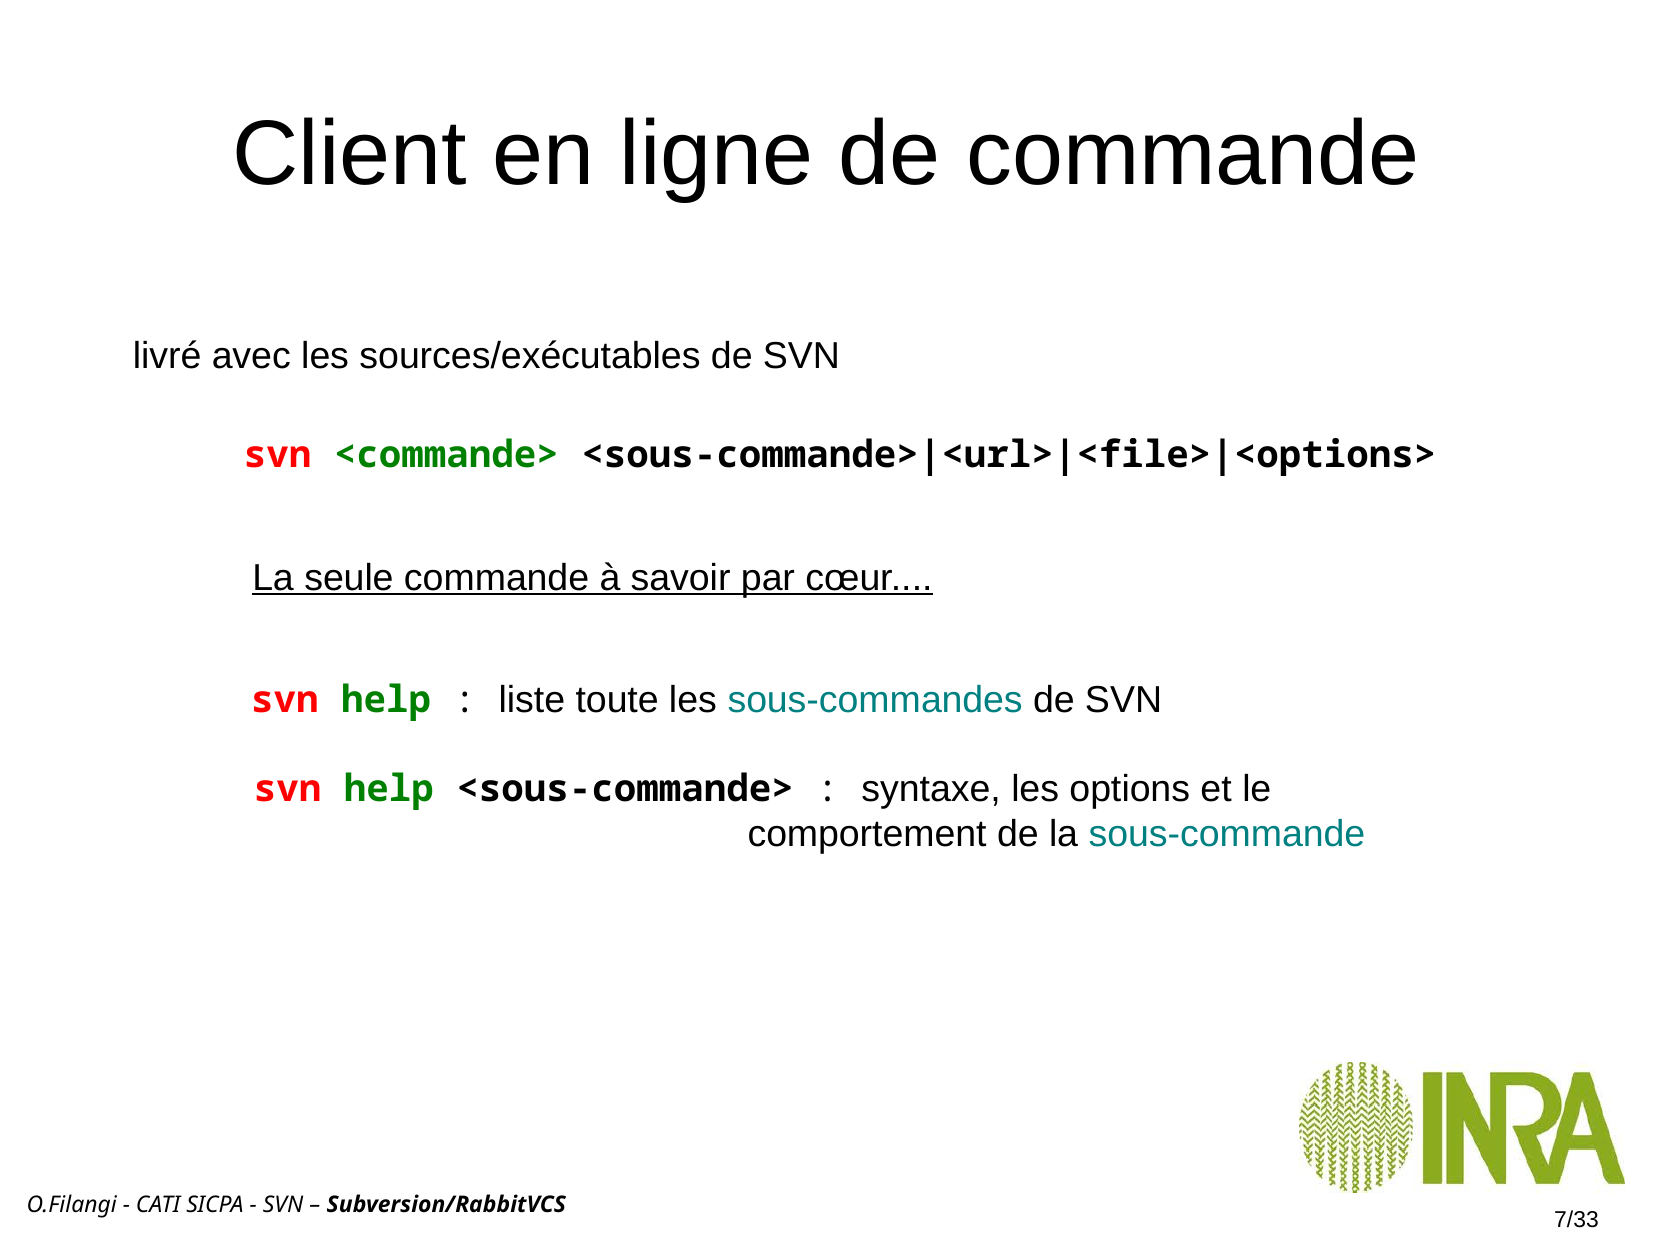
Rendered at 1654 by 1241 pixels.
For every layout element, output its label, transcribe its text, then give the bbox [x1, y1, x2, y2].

text_box La seule commande à savoir par cœur.... [237, 549, 948, 607]
text_box svn help <sous-commande> : syntaxe, les options et le comportement de la sous-commande [239, 753, 1381, 857]
picture [1299, 1062, 1625, 1193]
text_box <numéro>/34 [1539, 1199, 1654, 1241]
text_box svn help : liste toute les sous-commandes de SVN [236, 665, 1178, 726]
text_box livré avec les sources/exécutables de SVN [118, 327, 856, 384]
text_box svn <commande> <sous-commande>|<url>|<file>|<options> [228, 420, 1452, 480]
title Client en ligne de commande [82, 56, 1571, 250]
text_box O.Filangi - CATI SICPA - SVN – Subversion/RabbitVCS [5, 1181, 611, 1227]
